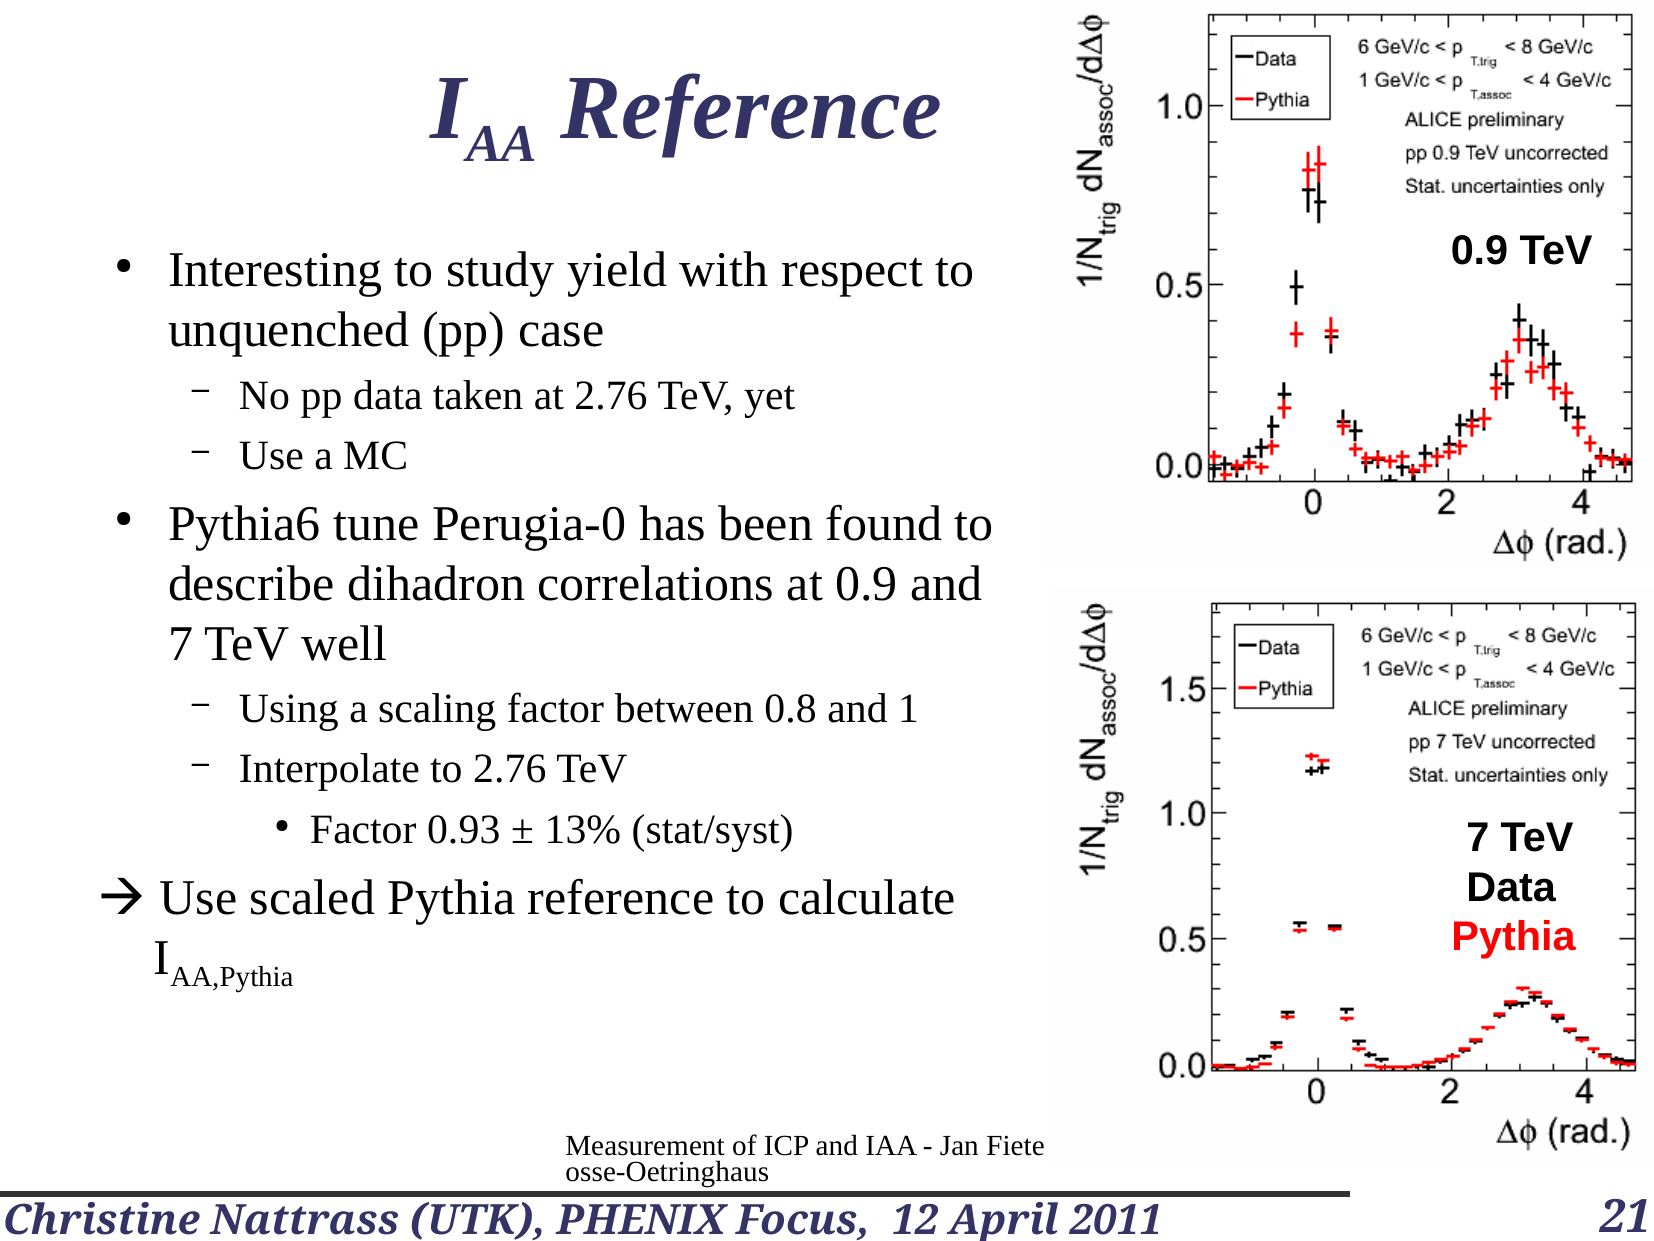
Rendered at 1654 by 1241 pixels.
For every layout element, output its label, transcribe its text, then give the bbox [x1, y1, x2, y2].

text_box 0.9 TeV [1421, 215, 1608, 281]
title IAA Reference [279, 32, 1061, 188]
picture [1046, 0, 1654, 569]
picture [1049, 587, 1654, 1167]
text_box 7 TeV Data Pythia [1436, 802, 1591, 967]
list Interesting to study yield with respect to unquenched (pp) case No pp data taken at 2.76 TeV, yet Use a MC Pythia6 tune Perugia-0 has been found to describe dihadron correlations at 0.9 and 7 TeV well Using a scaling factor between 0.8 and 1 Interpolate to 2.76 TeV Factor 0.93 ± 13% (stat/syst)  Use scaled Pythia reference to calculate IAA,Pythia [82, 229, 1022, 1141]
